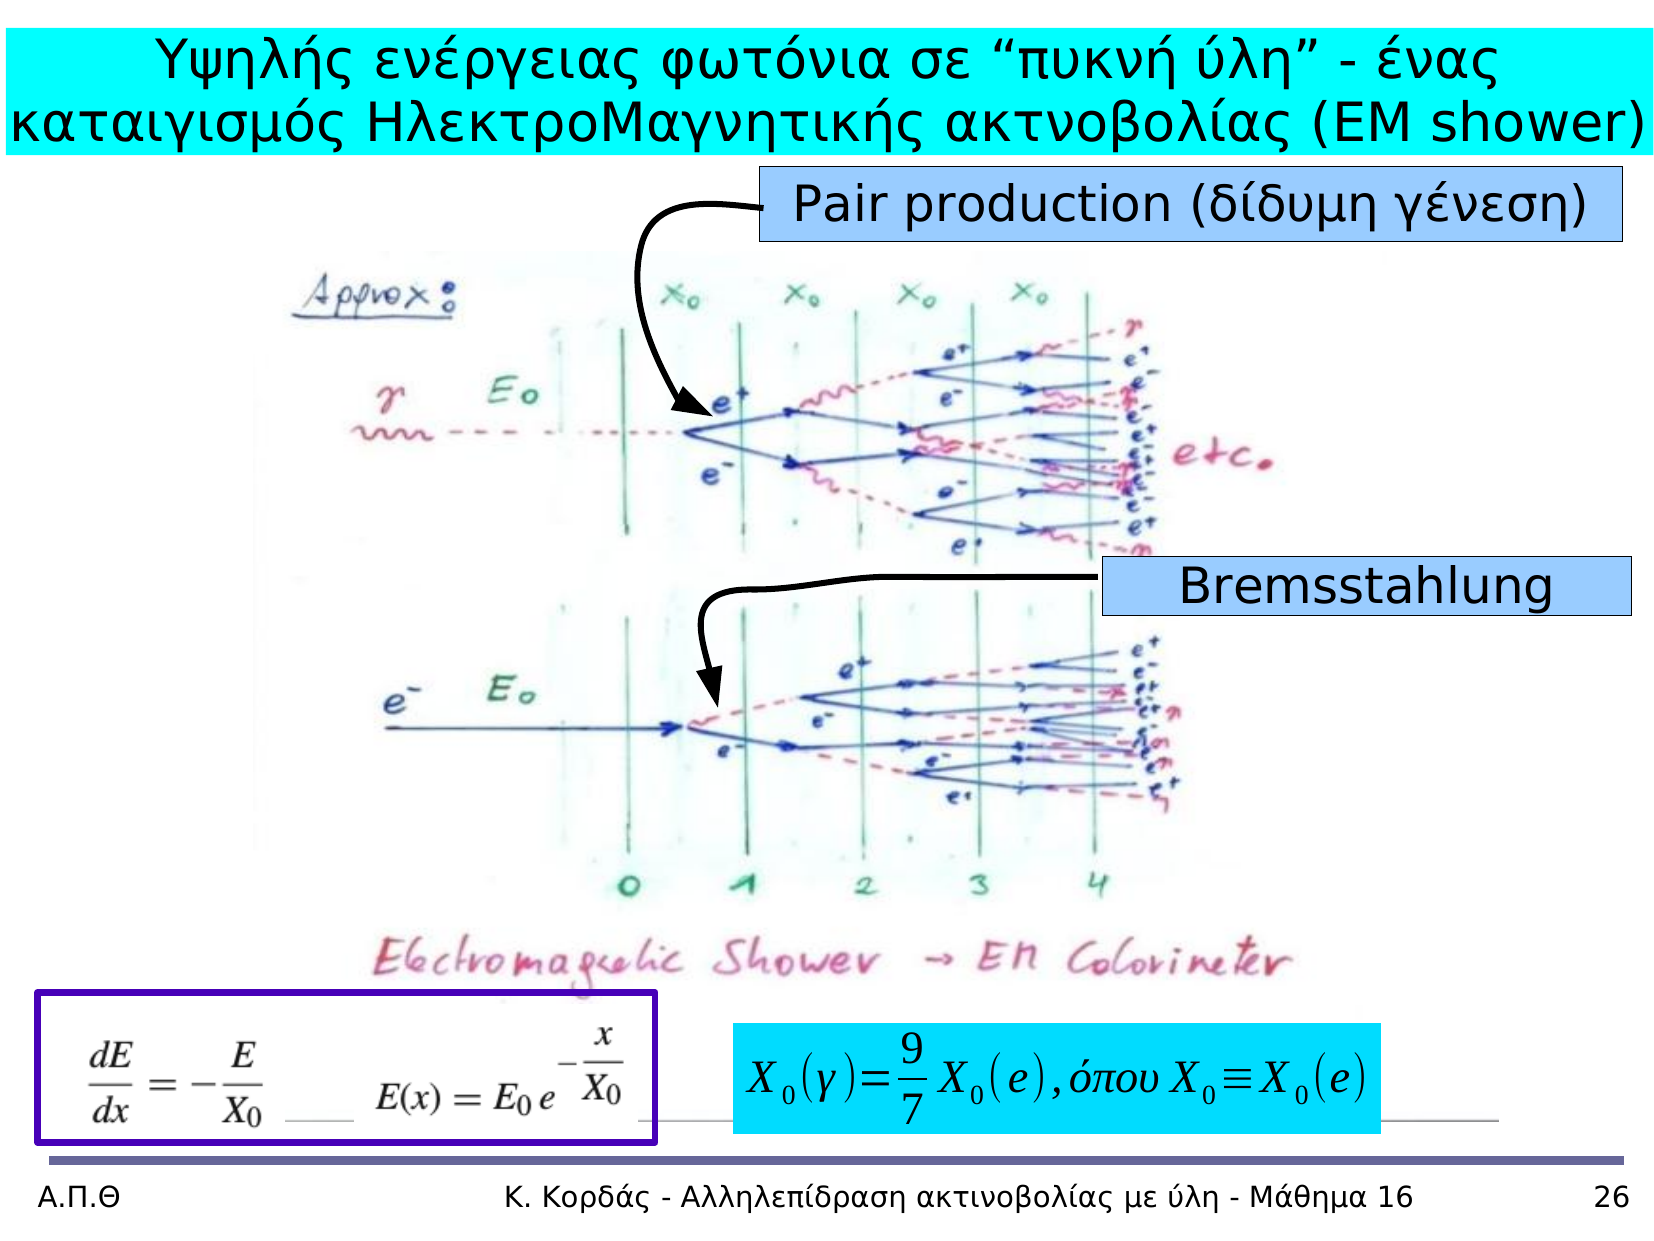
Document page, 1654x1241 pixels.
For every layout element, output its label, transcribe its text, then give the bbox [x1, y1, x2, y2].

title Υψηλής ενέργειας φωτόνια σε “πυκνή ύλη” - ένας καταιγισμός ΗλεκτροΜαγνητικής ακτνοβολίας (EM shower) [5, 27, 1654, 156]
chart [732, 1022, 1381, 1134]
text_box Bremsstahlung [1102, 556, 1632, 616]
picture [74, 996, 652, 1139]
text_box Pair production (δίδυμη γένεση) [759, 166, 1623, 242]
picture [253, 251, 1499, 1122]
